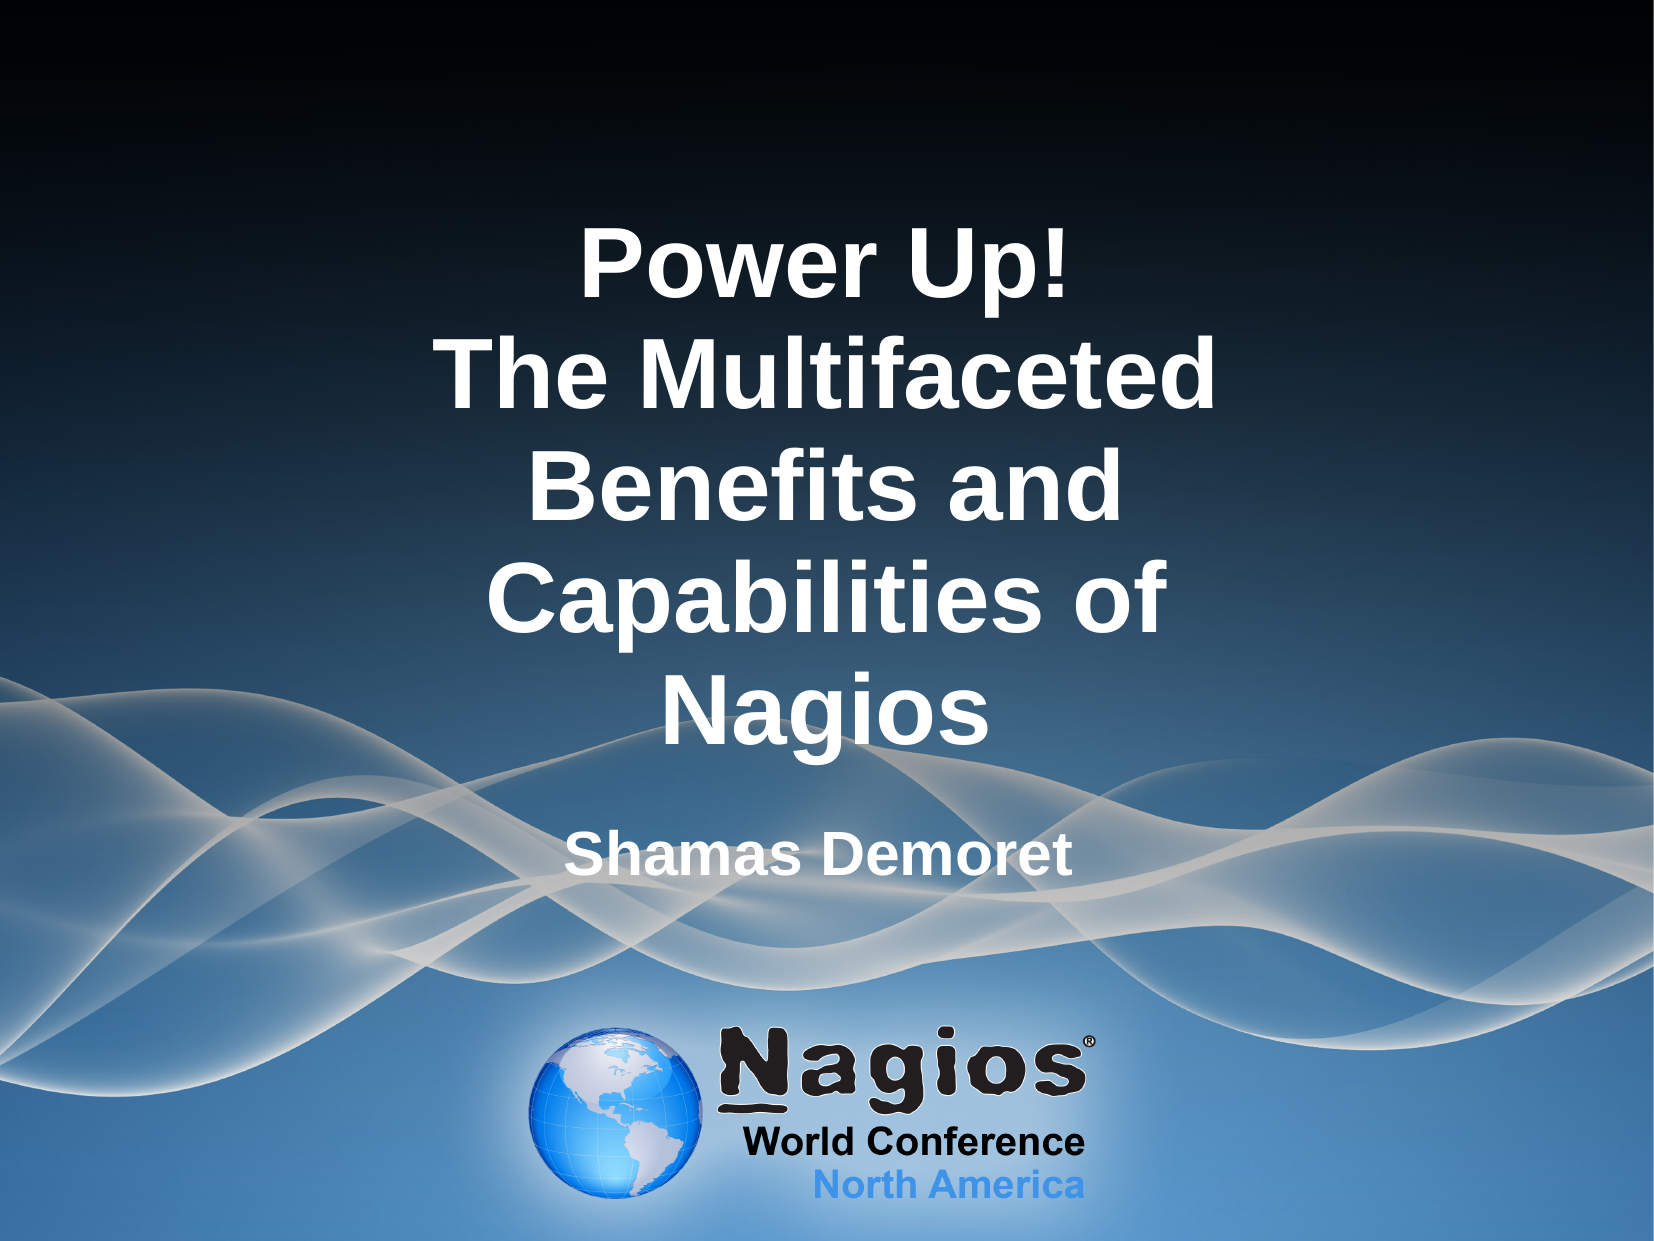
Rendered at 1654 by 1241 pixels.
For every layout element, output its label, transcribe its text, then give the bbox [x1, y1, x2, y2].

picture [0, 0, 1654, 1241]
text_box Shamas Demoret [0, 742, 1638, 897]
text_box Power Up! The Multifaceted Benefits and Capabilities of Nagios [380, 87, 1273, 742]
